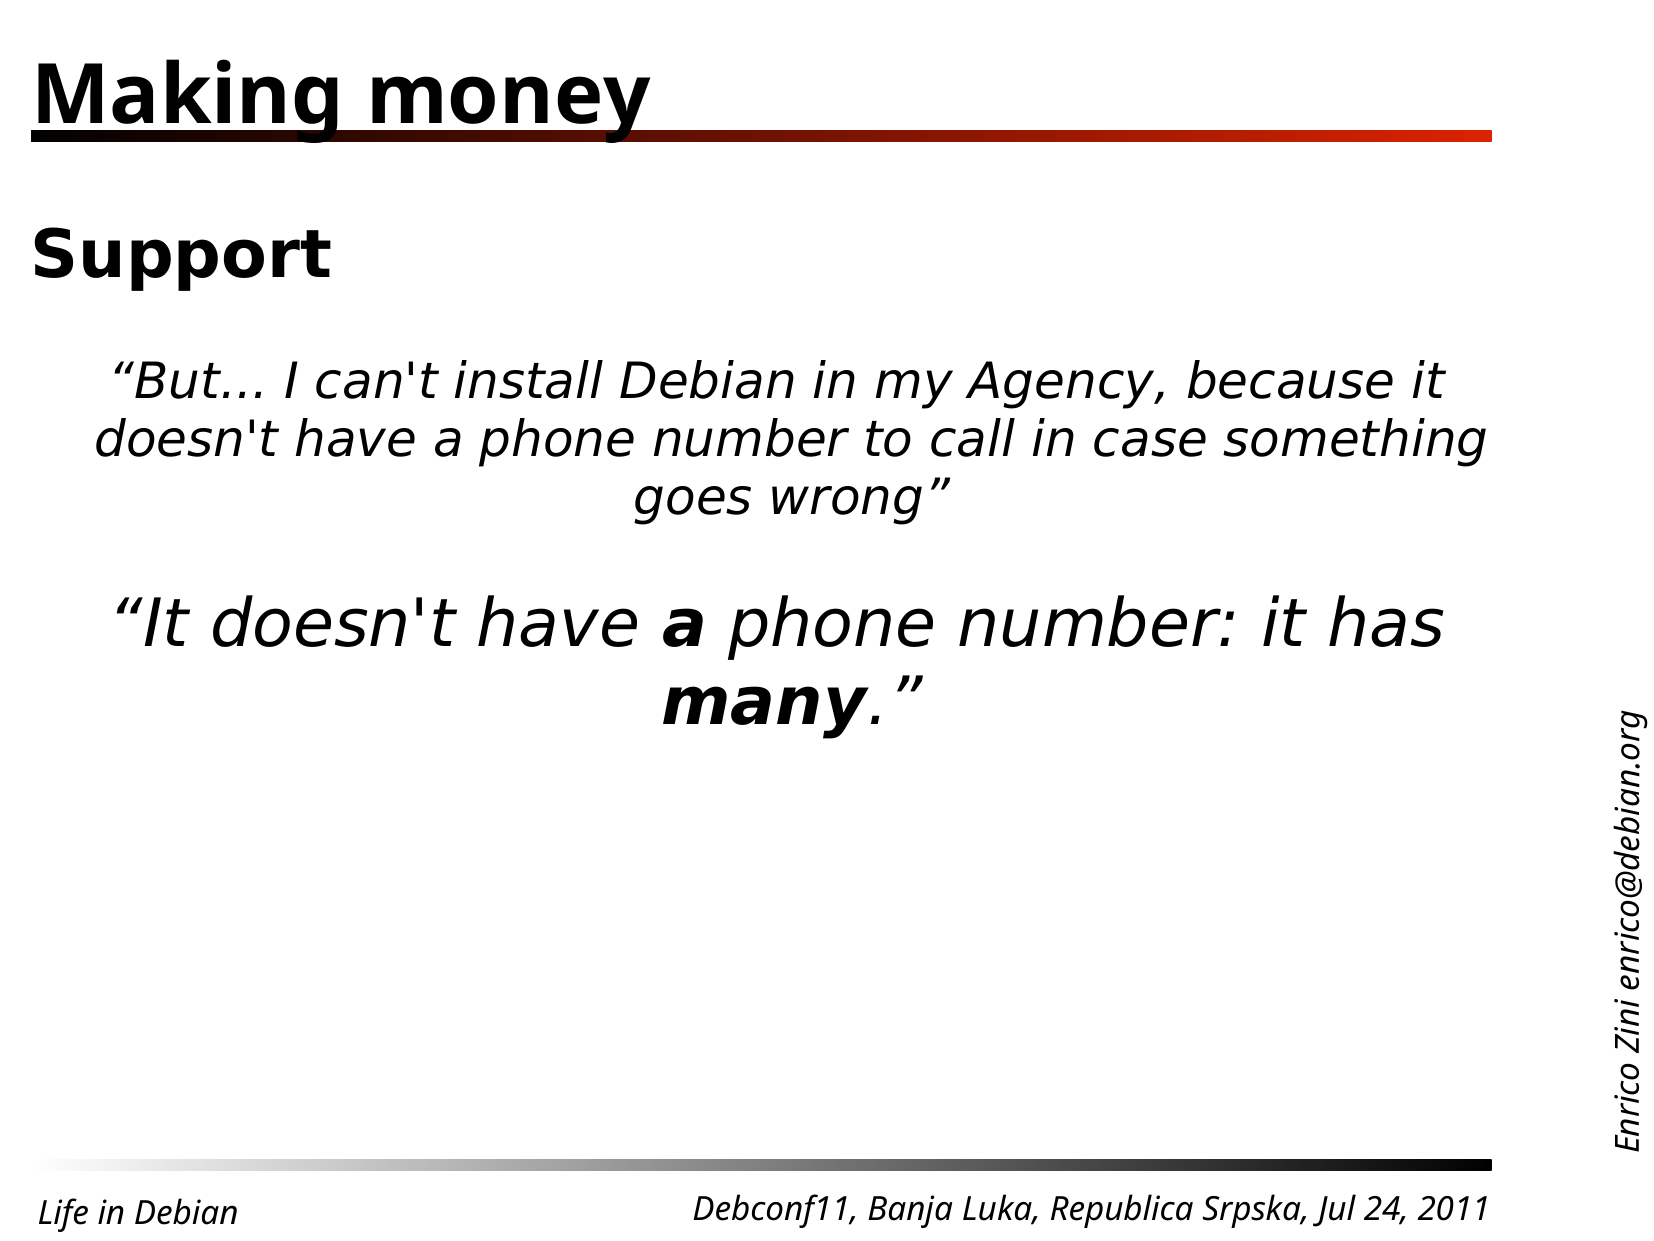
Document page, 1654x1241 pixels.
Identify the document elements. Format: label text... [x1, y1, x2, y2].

text_box Making money [31, 34, 1438, 168]
text_box Support “But... I can't install Debian in my Agency, because it doesn't have a phone number to call in case something goes wrong” “It doesn't have a phone number: it has many.” [30, 215, 1495, 1089]
